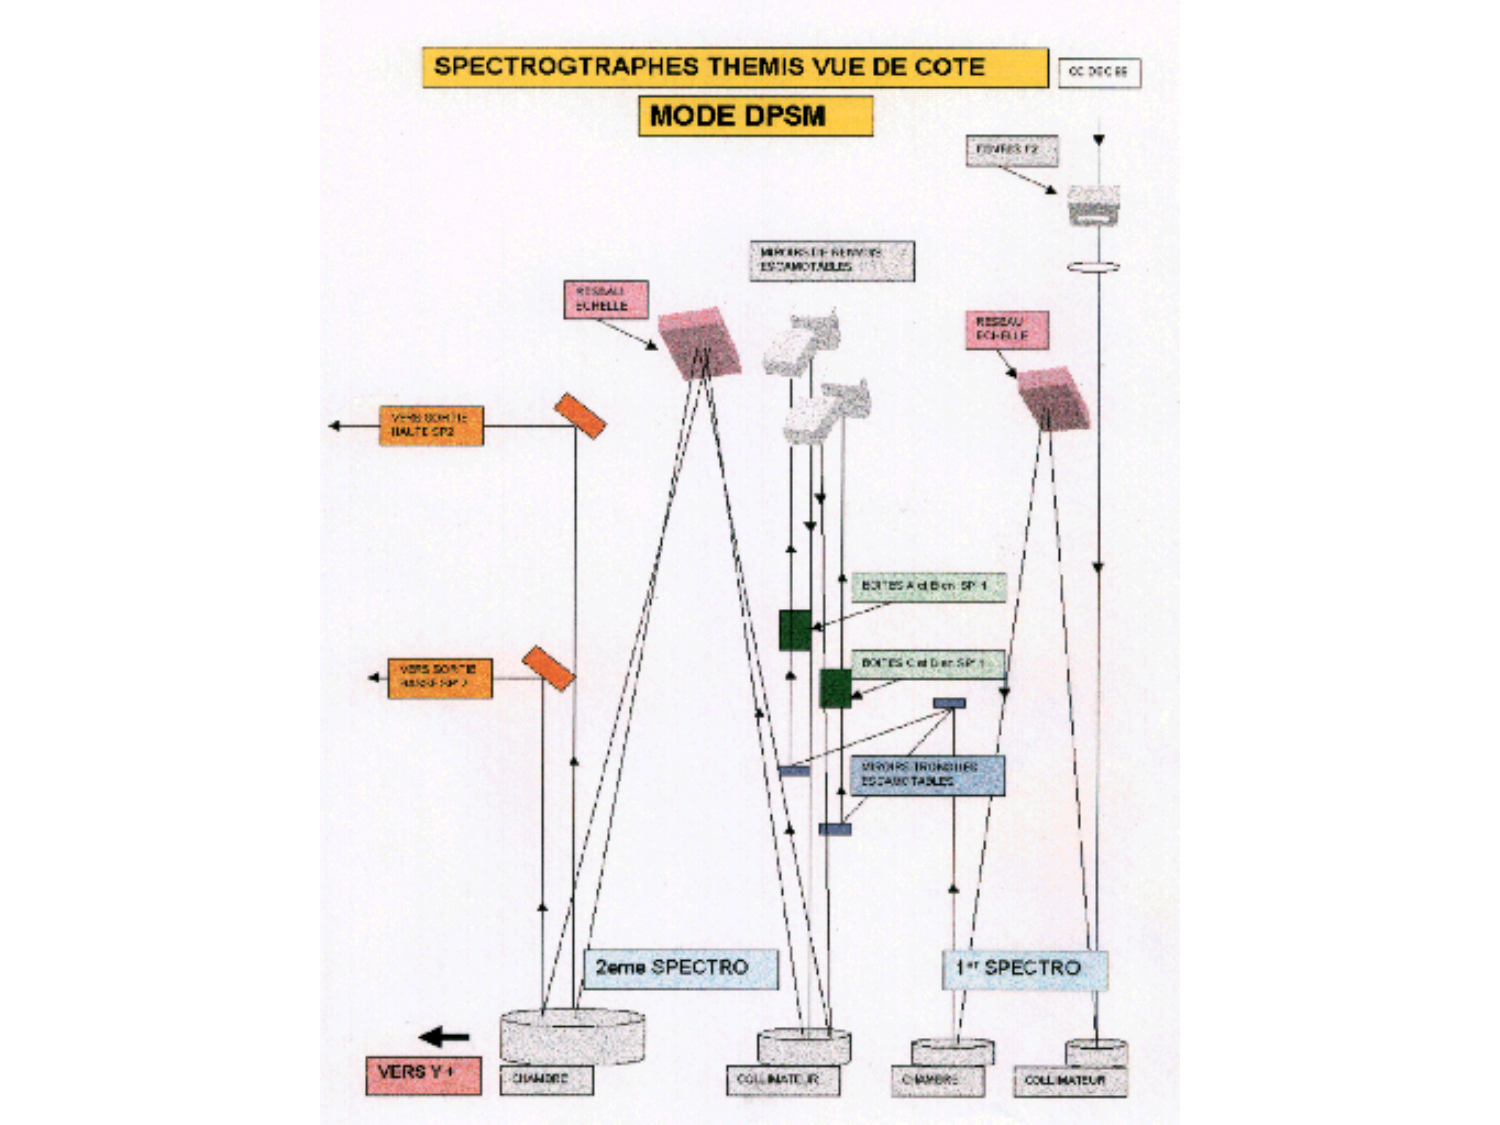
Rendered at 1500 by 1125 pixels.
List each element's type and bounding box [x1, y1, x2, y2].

picture [320, 0, 1180, 1125]
